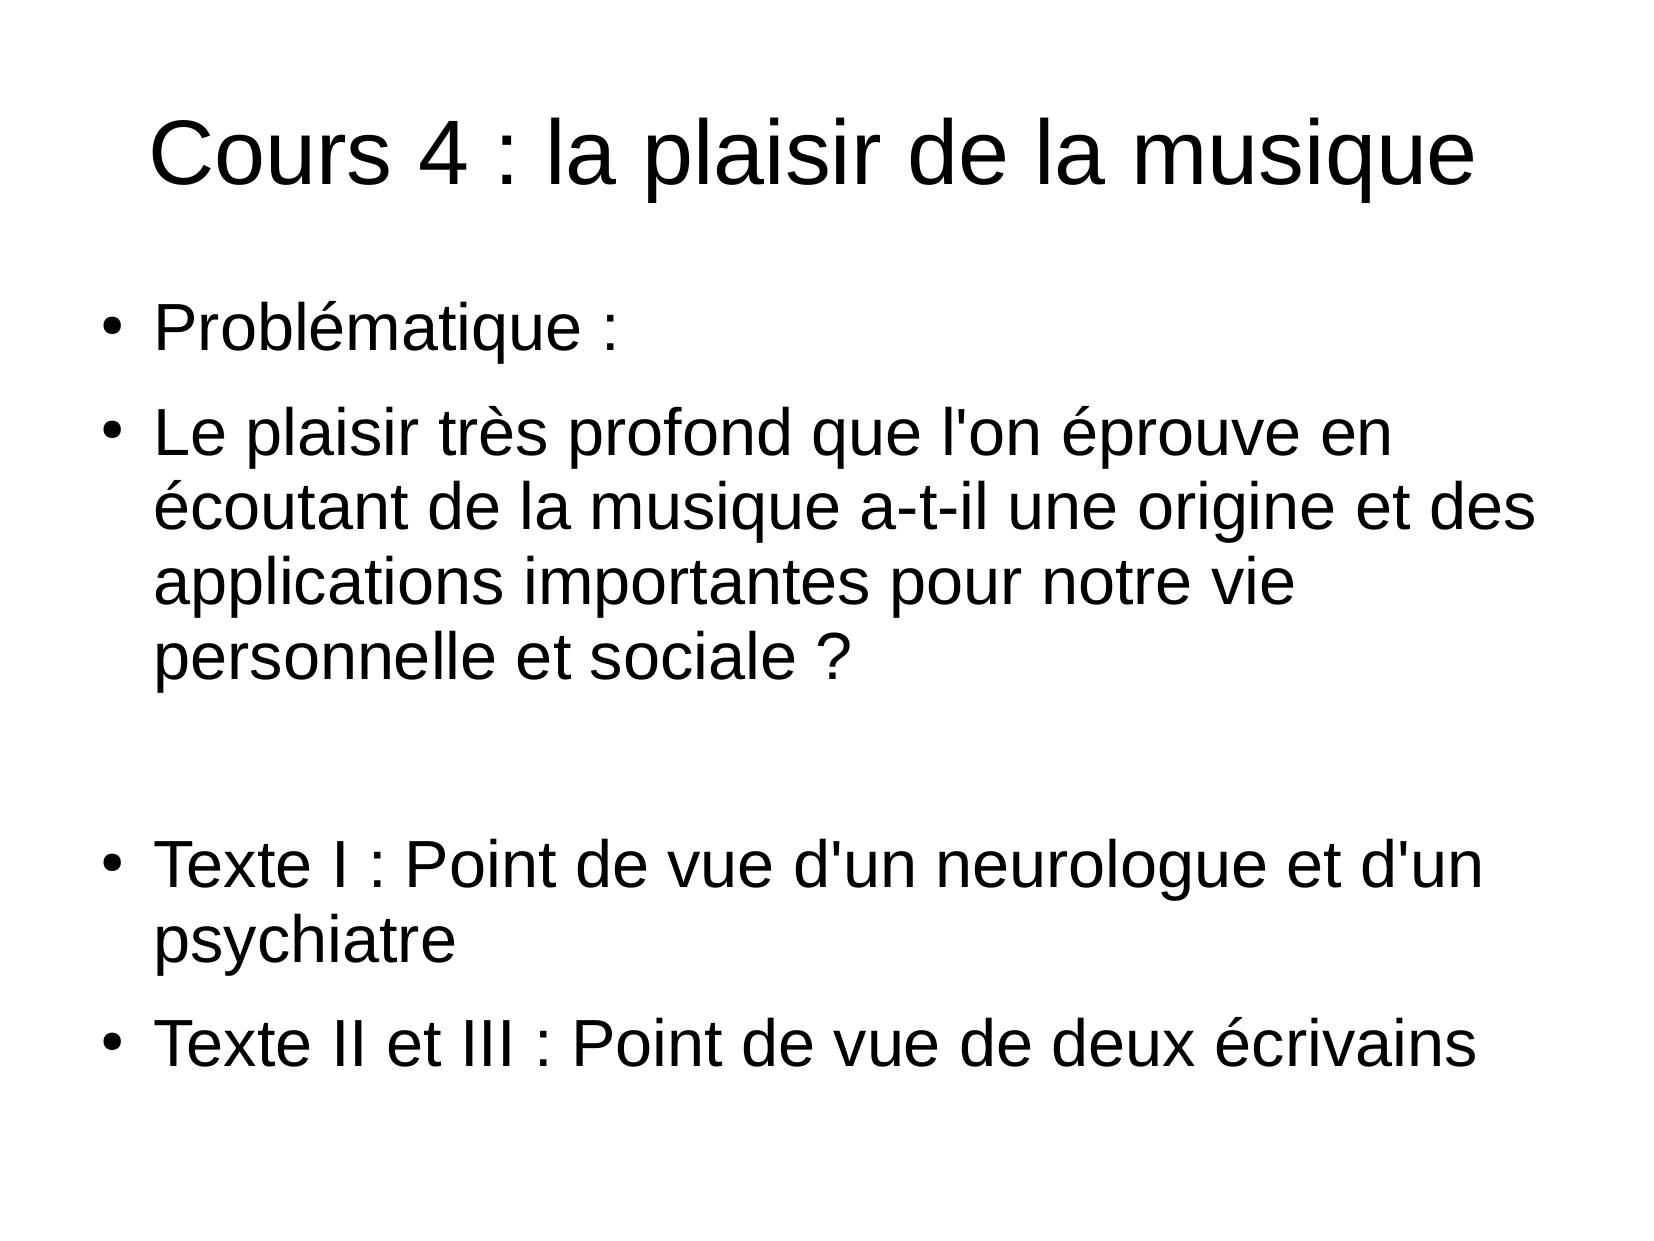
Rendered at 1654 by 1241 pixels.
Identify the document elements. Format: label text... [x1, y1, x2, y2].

list Problématique : Le plaisir très profond que l'on éprouve en écoutant de la musique a-t-il une origine et des applications importantes pour notre vie personnelle et sociale ? Texte I : Point de vue d'un neurologue et d'un psychiatre Texte II et III : Point de vue de deux écrivains [82, 290, 1571, 1082]
title Cours 4 : la plaisir de la musique [82, 49, 1571, 257]
